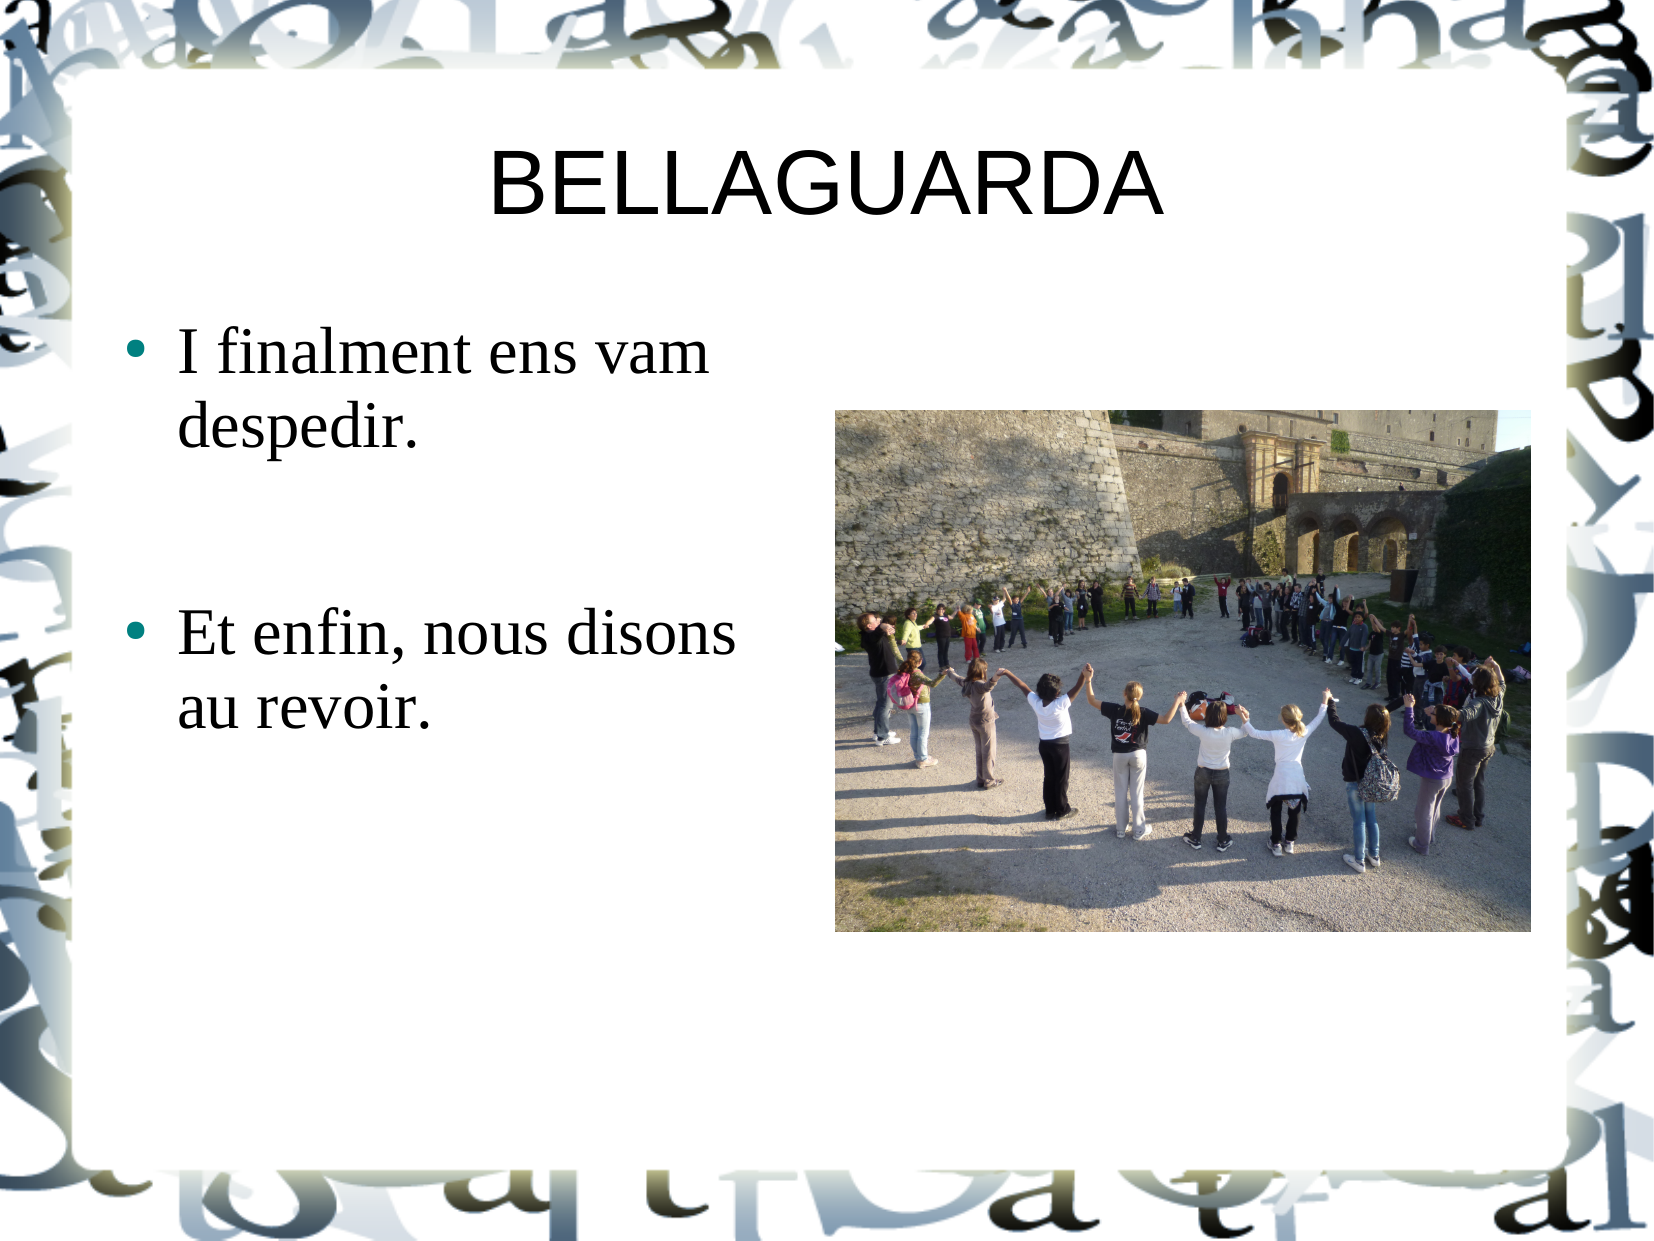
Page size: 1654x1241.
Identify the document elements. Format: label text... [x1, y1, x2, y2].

list I finalment ens vam despedir. Et enfin, nous disons au revoir. [106, 313, 801, 1013]
title BELLAGUARDA [82, 86, 1571, 279]
picture [0, 0, 1654, 1241]
